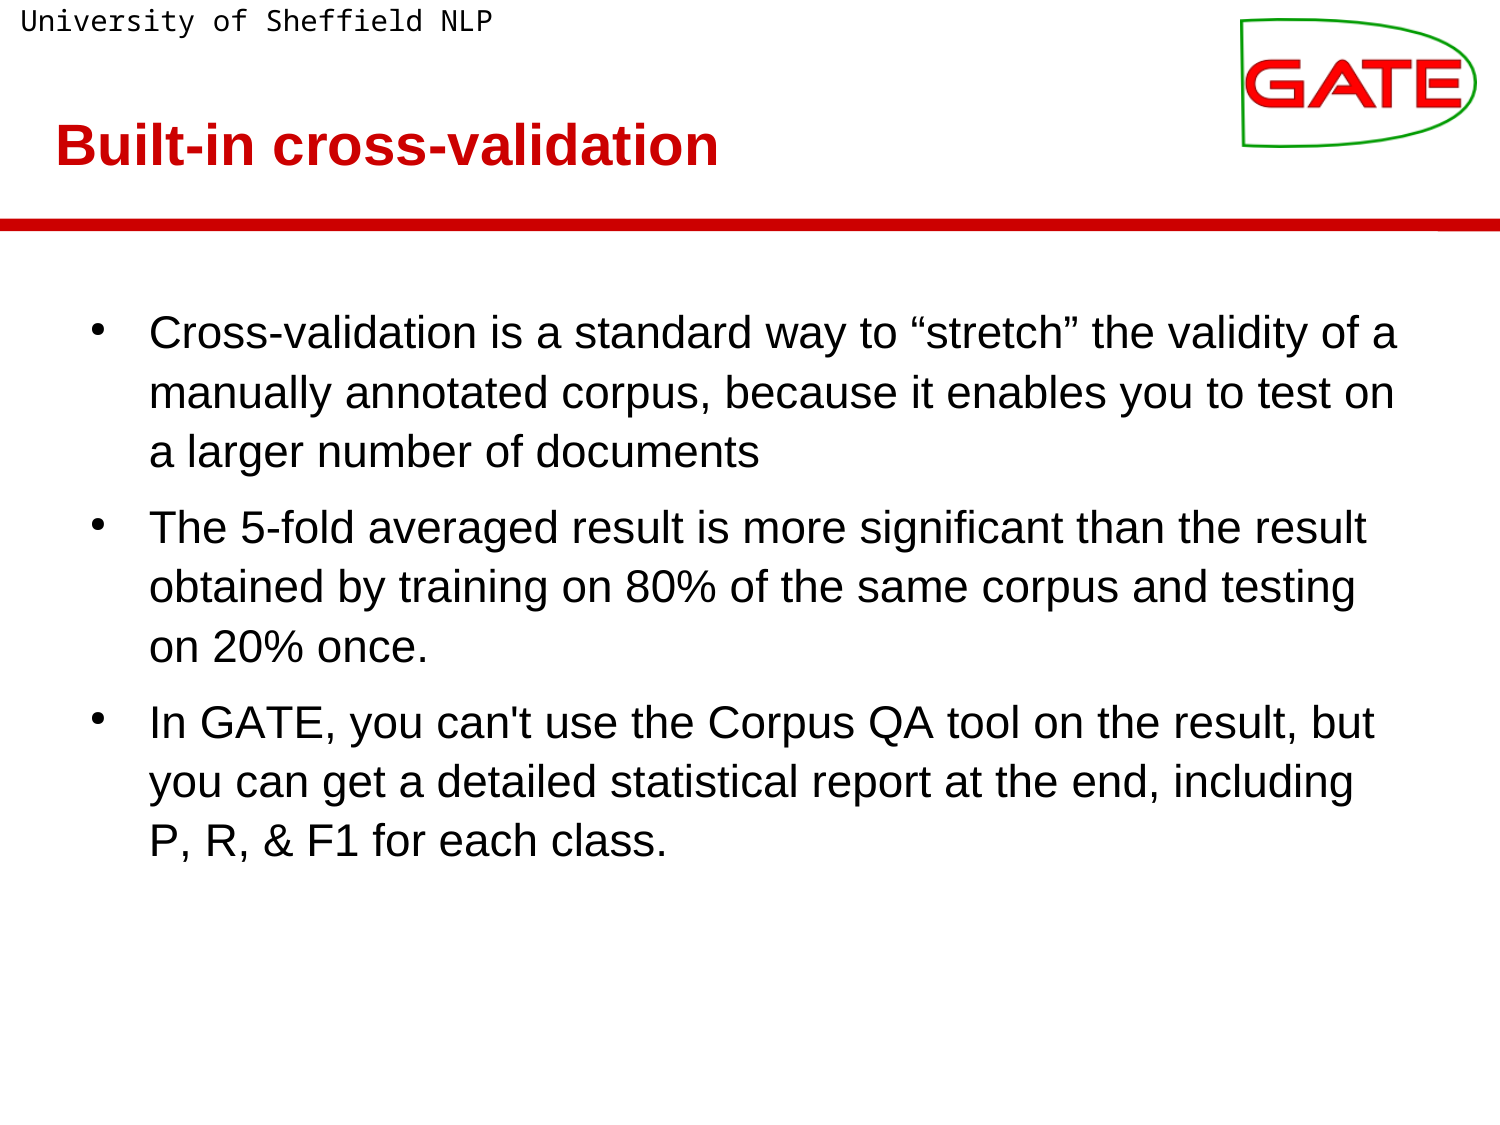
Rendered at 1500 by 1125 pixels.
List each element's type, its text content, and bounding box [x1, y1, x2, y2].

title Built-in cross-validation [41, 37, 1391, 254]
picture [1240, 18, 1477, 148]
list Cross-validation is a standard way to “stretch” the validity of a manually annotated corpus, because it enables you to test on a larger number of documents The 5-fold averaged result is more significant than the result obtained by training on 80% of the same corpus and testing on 20% once. In GATE, you can't use the Corpus QA tool on the result, but you can get a detailed statistical report at the end, including P, R, & F1 for each class. [74, 290, 1425, 1034]
